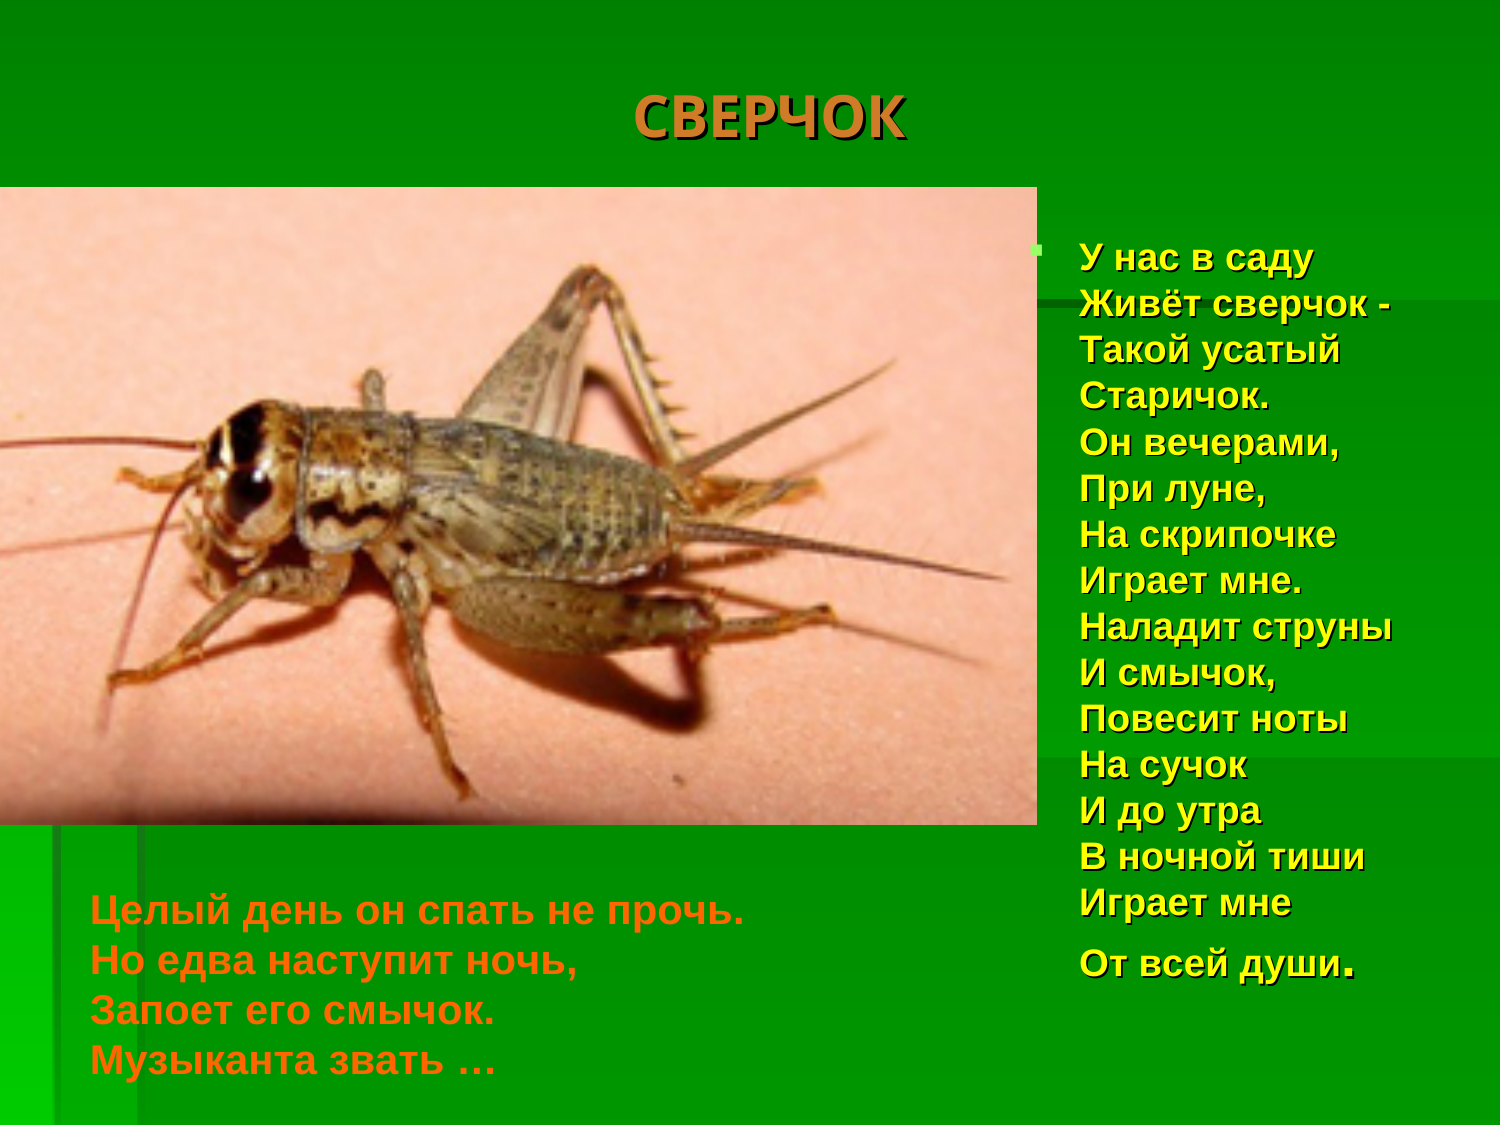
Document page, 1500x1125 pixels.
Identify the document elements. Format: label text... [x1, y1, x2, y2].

title СВЕРЧОК [75, 40, 1451, 188]
list У нас в саду Живёт сверчок - Такой усатый Старичок. Он вечерами, При луне, На скрипочке Играет мне. Наладит струны И смычок, Повесит ноты На сучок И до утра В ночной тиши Играет мне От всей души. [1012, 224, 1452, 1000]
picture [0, 187, 1037, 826]
text_box Целый день он спать не прочь. Но едва наступит ночь, Запоет его смычок. Музыканта звать … [75, 874, 913, 1091]
